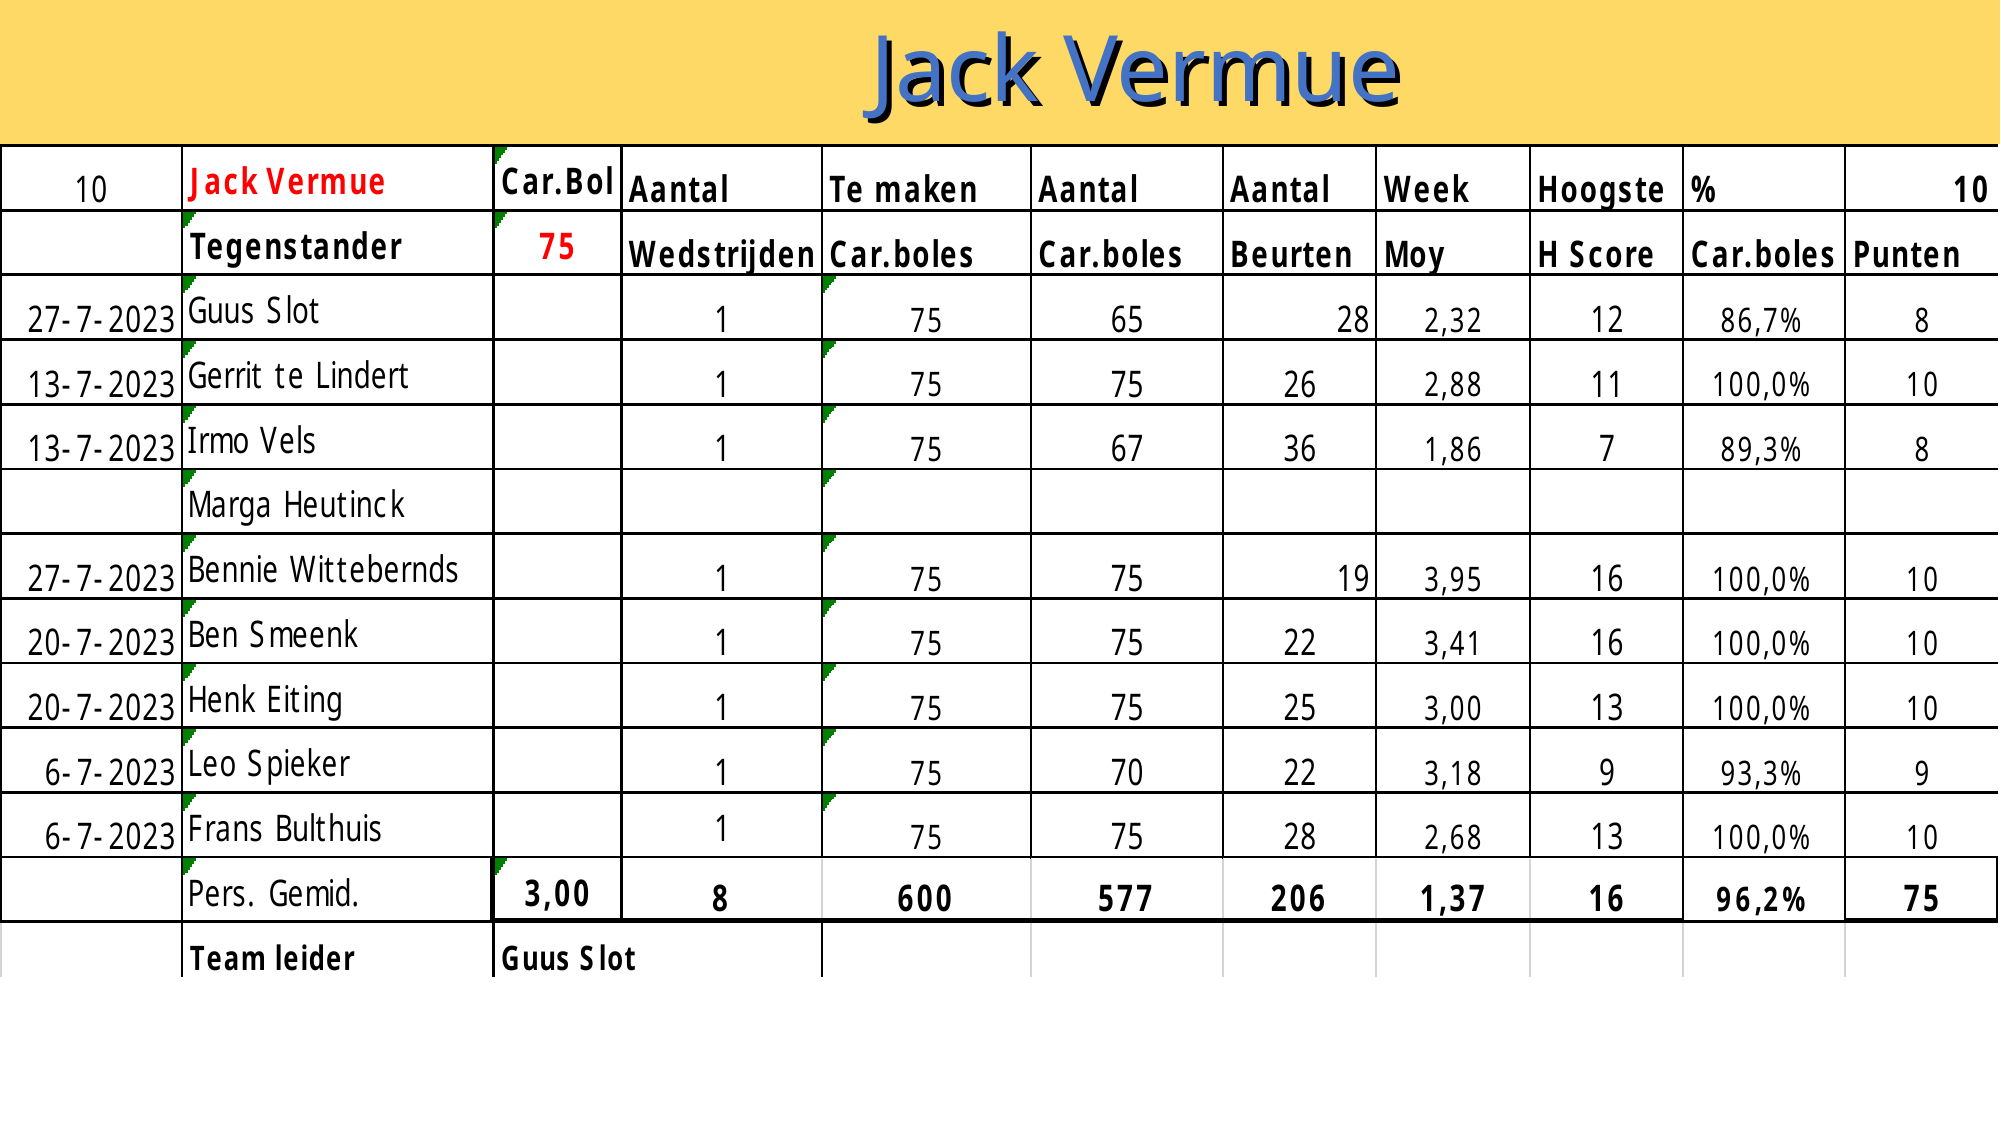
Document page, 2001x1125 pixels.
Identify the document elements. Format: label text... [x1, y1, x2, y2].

picture [0, 144, 2000, 980]
title Jack Vermue [0, 0, 2000, 144]
